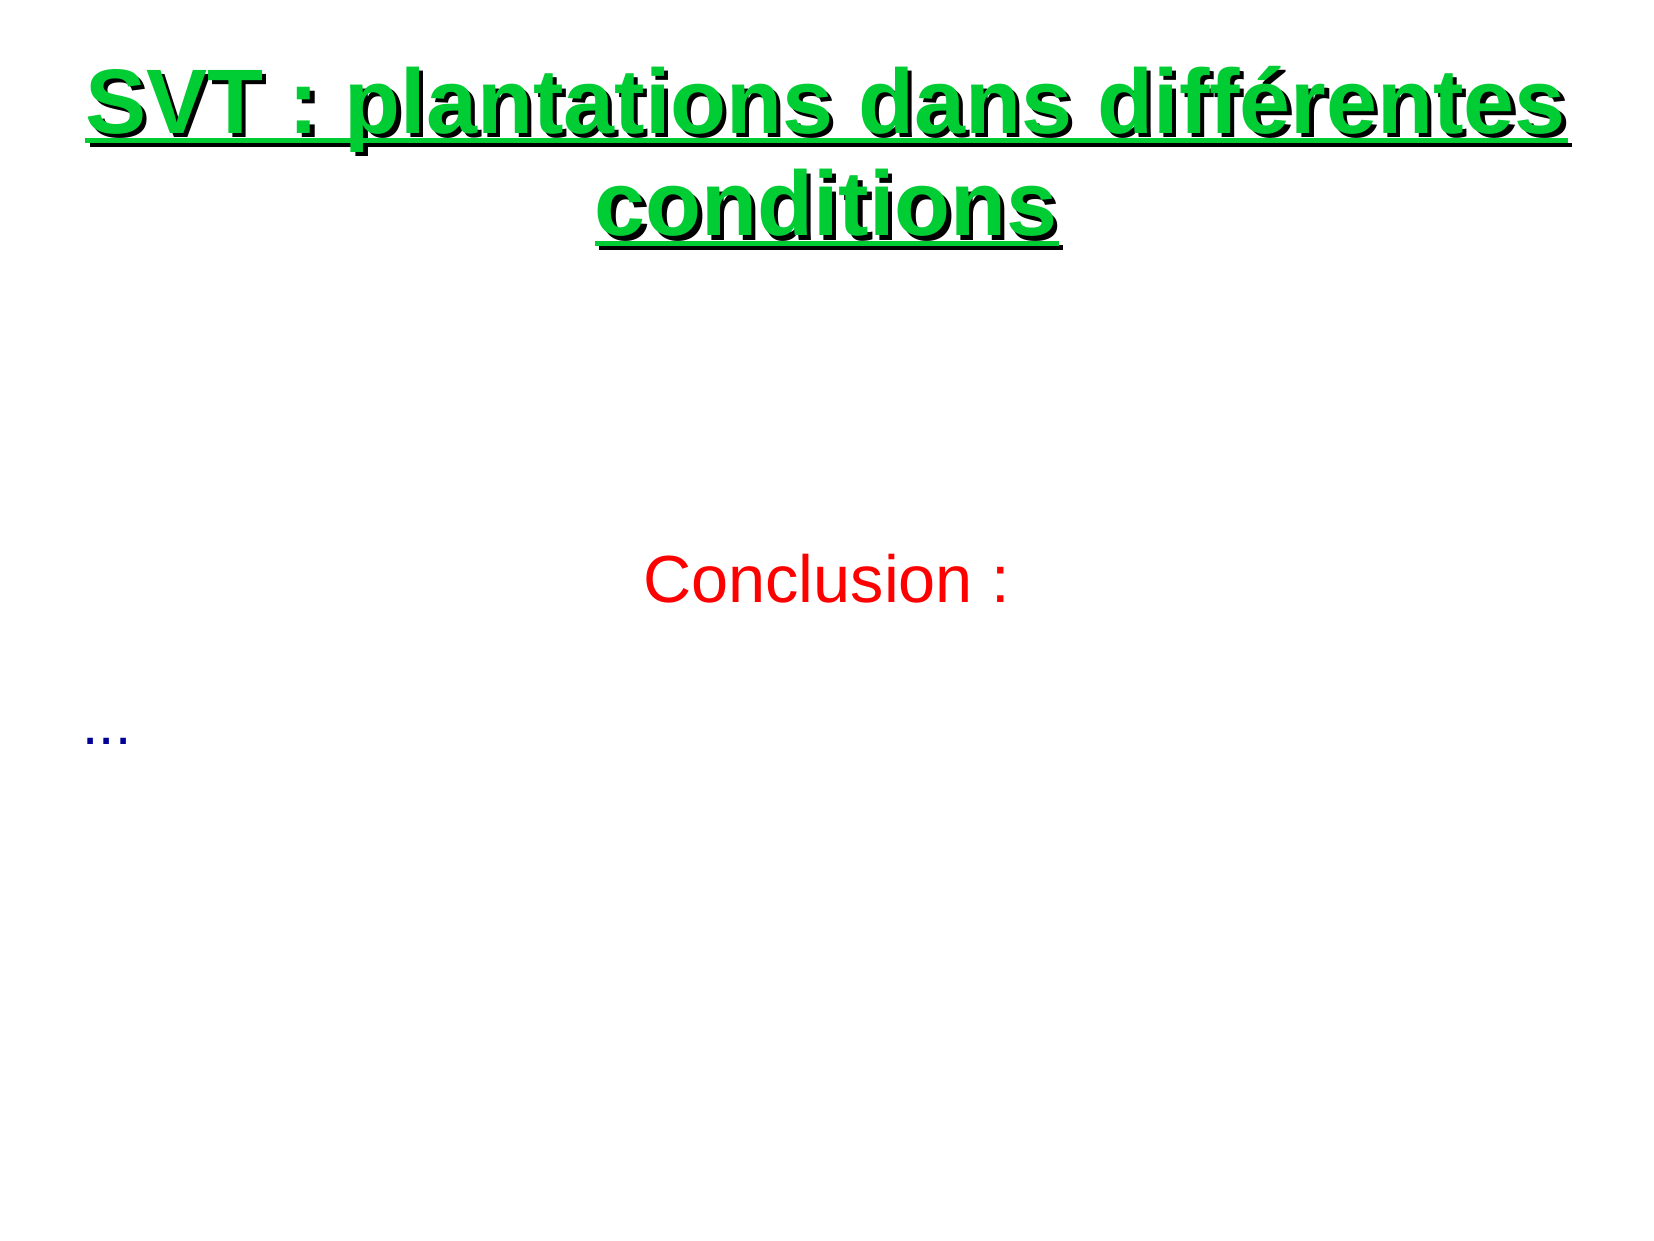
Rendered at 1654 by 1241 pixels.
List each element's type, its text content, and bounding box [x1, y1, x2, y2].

title SVT : plantations dans différentes conditions [82, 49, 1571, 257]
subtitle Conclusion : ... [82, 290, 1571, 1010]
